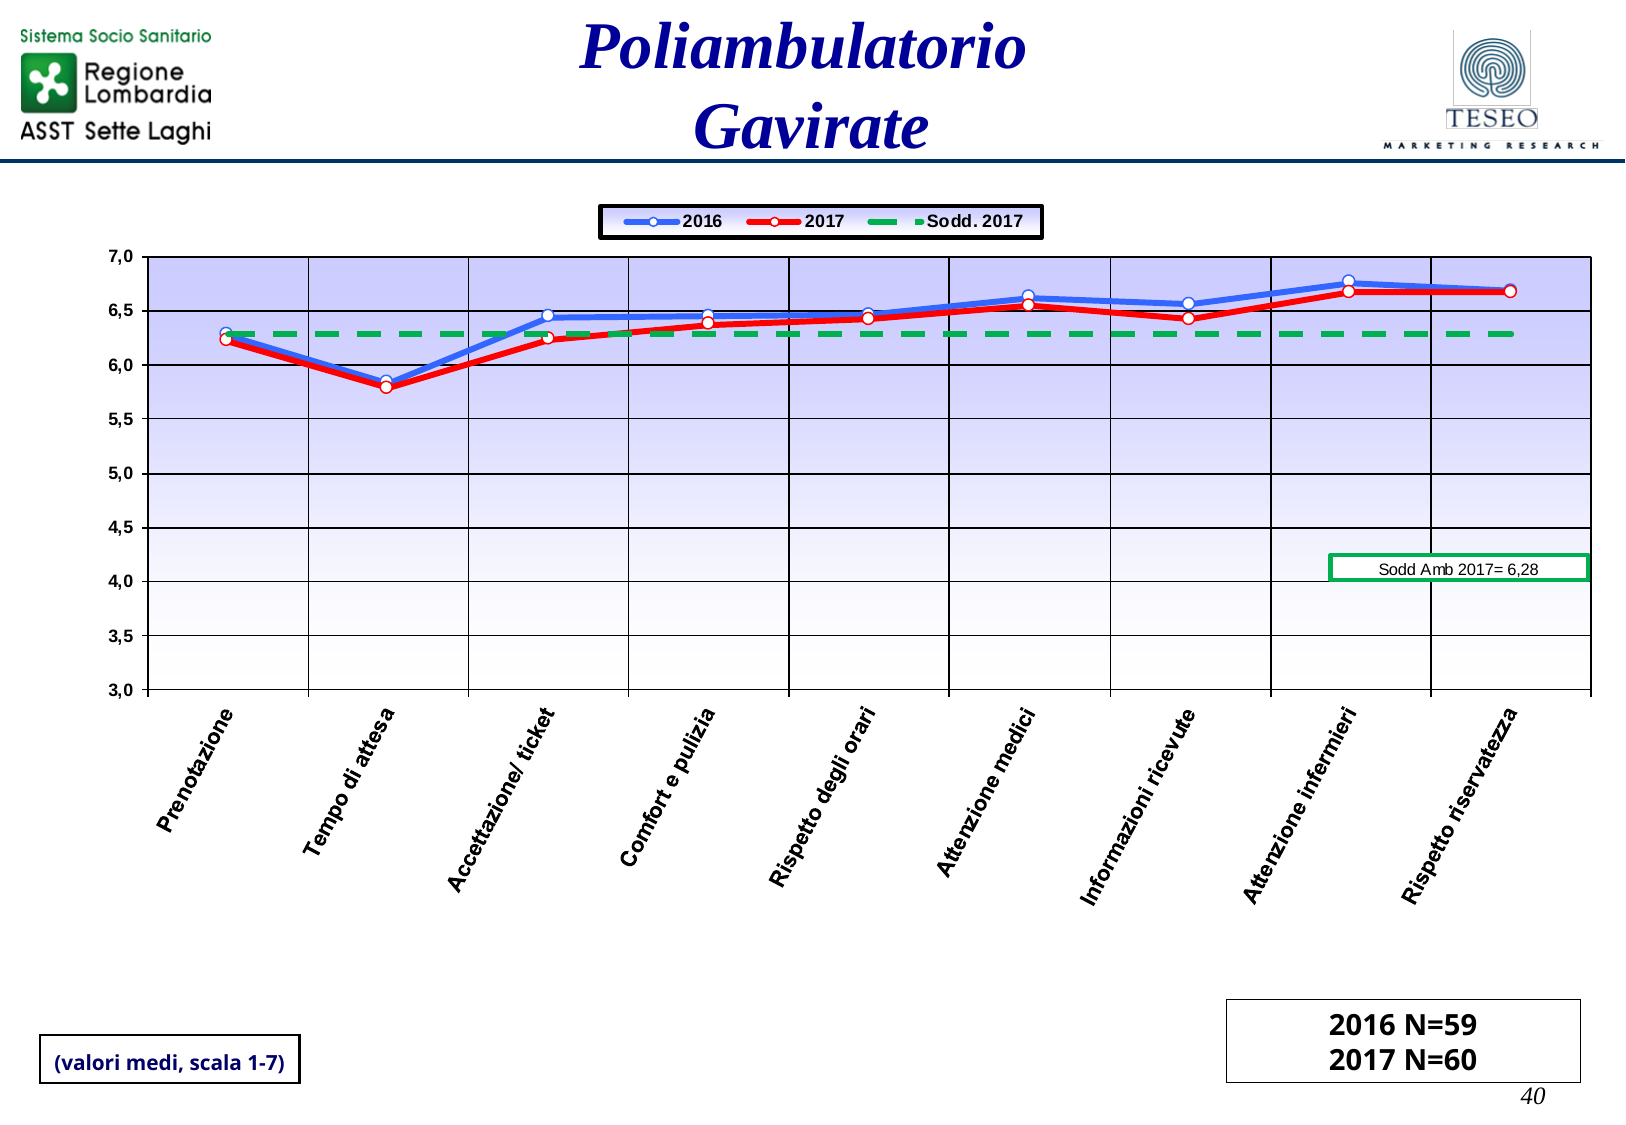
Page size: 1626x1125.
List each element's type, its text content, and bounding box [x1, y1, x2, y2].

text_box Poliambulatorio Gavirate [268, 19, 1356, 144]
picture [21, 26, 211, 148]
picture [36, 193, 1604, 1083]
picture [1381, 30, 1604, 149]
